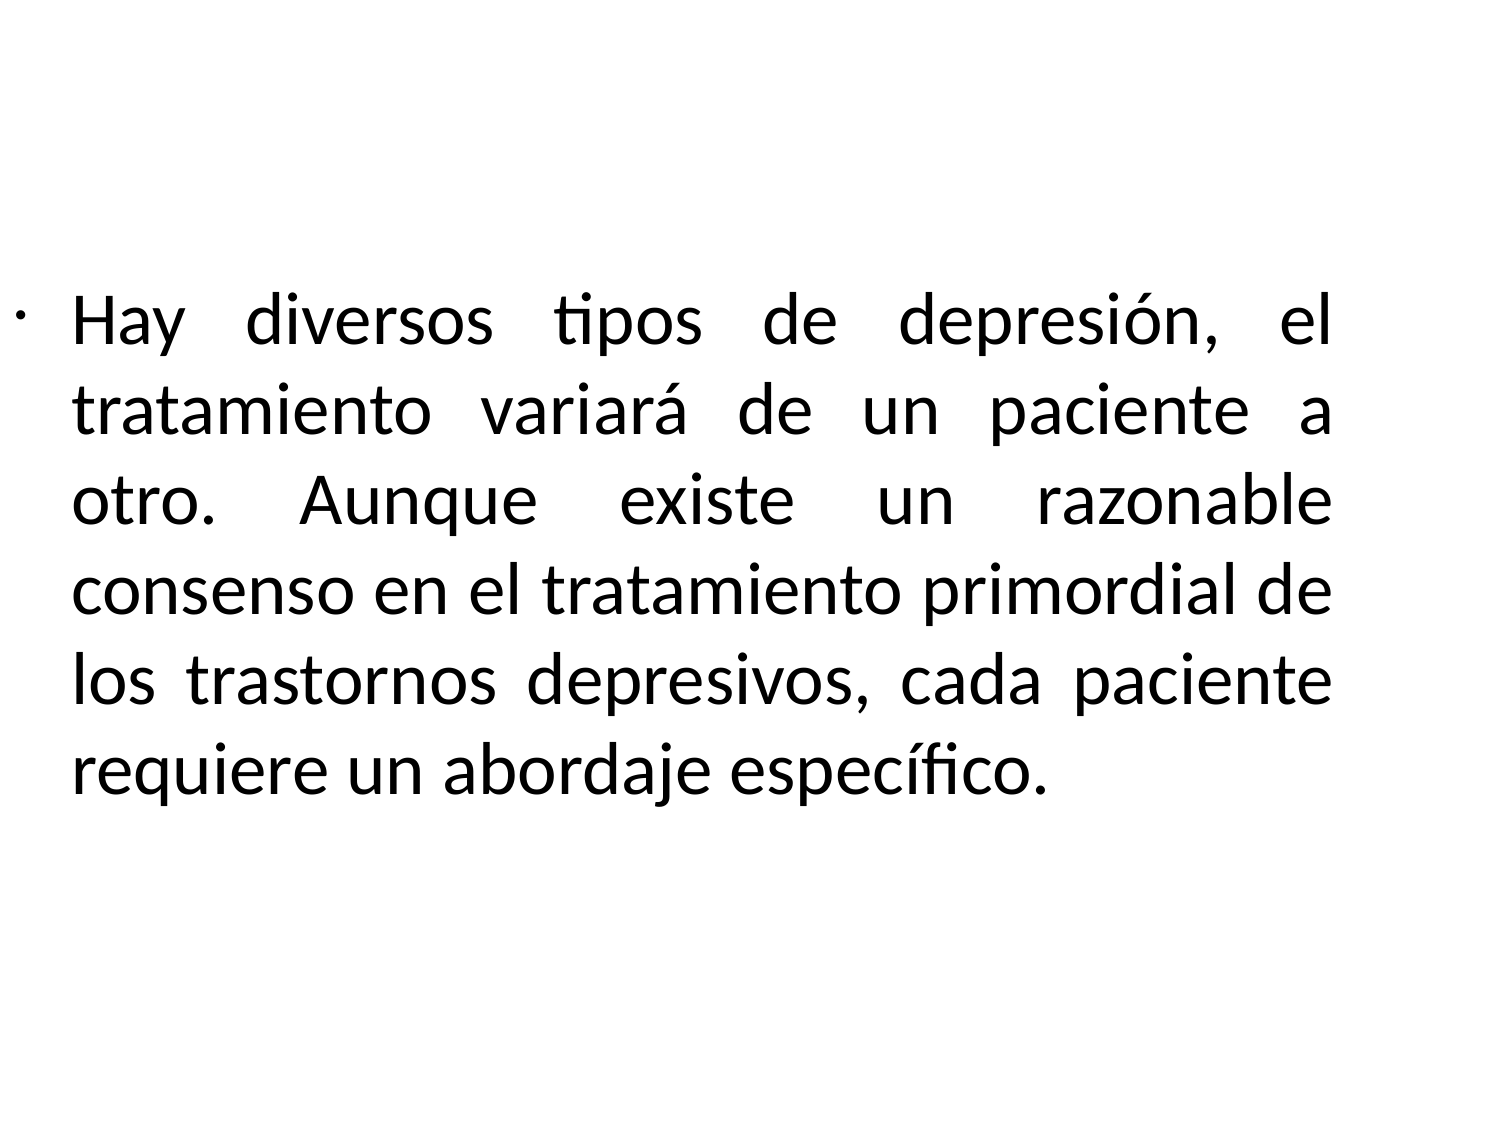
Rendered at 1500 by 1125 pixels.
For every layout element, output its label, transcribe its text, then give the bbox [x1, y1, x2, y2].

list Hay diversos tipos de depresión, el tratamiento variará de un paciente a otro. Aunque existe un razonable consenso en el tratamiento primordial de los trastornos depresivos, cada paciente requiere un abordaje específico. [0, 262, 1350, 1005]
